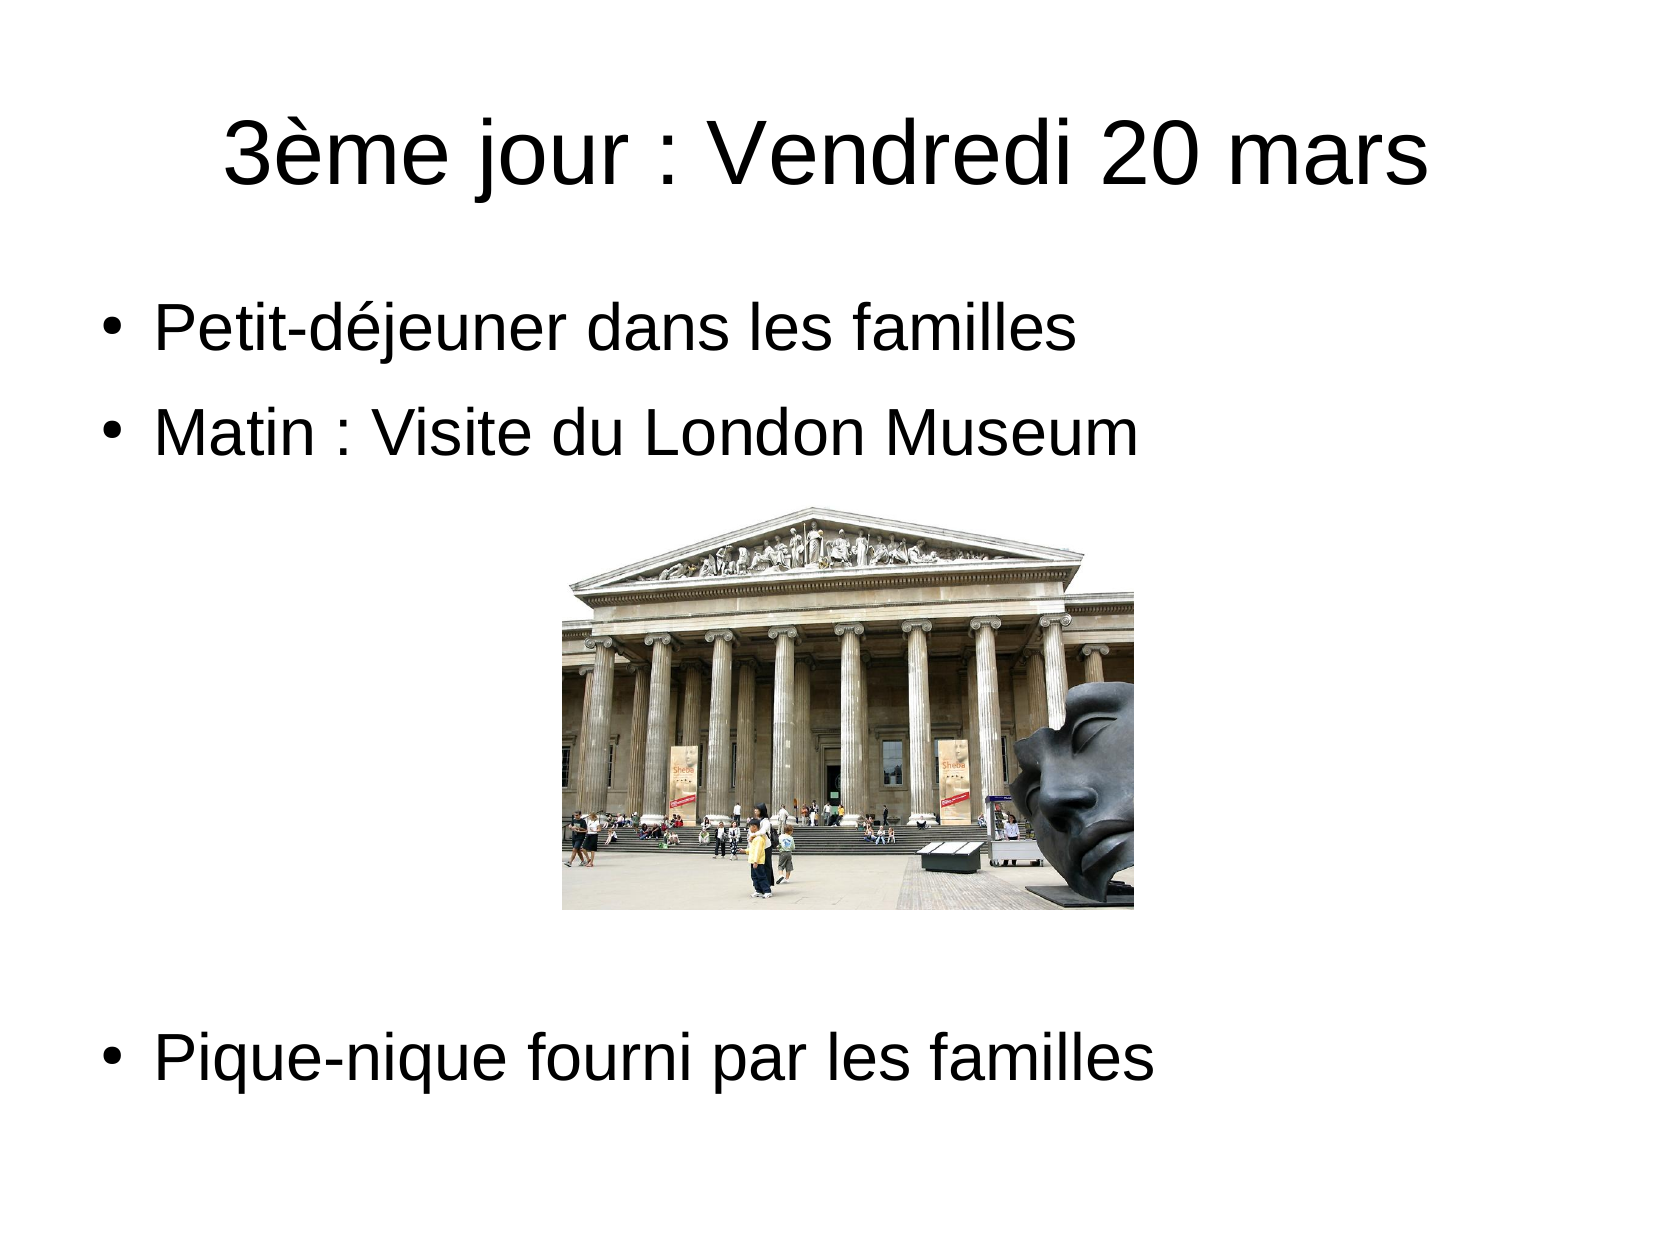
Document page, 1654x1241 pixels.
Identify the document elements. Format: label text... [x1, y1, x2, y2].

list Petit-déjeuner dans les familles Matin : Visite du London Museum Pique-nique fourni par les familles [82, 290, 1571, 1109]
title 3ème jour : Vendredi 20 mars [82, 49, 1571, 257]
picture [562, 480, 1134, 910]
